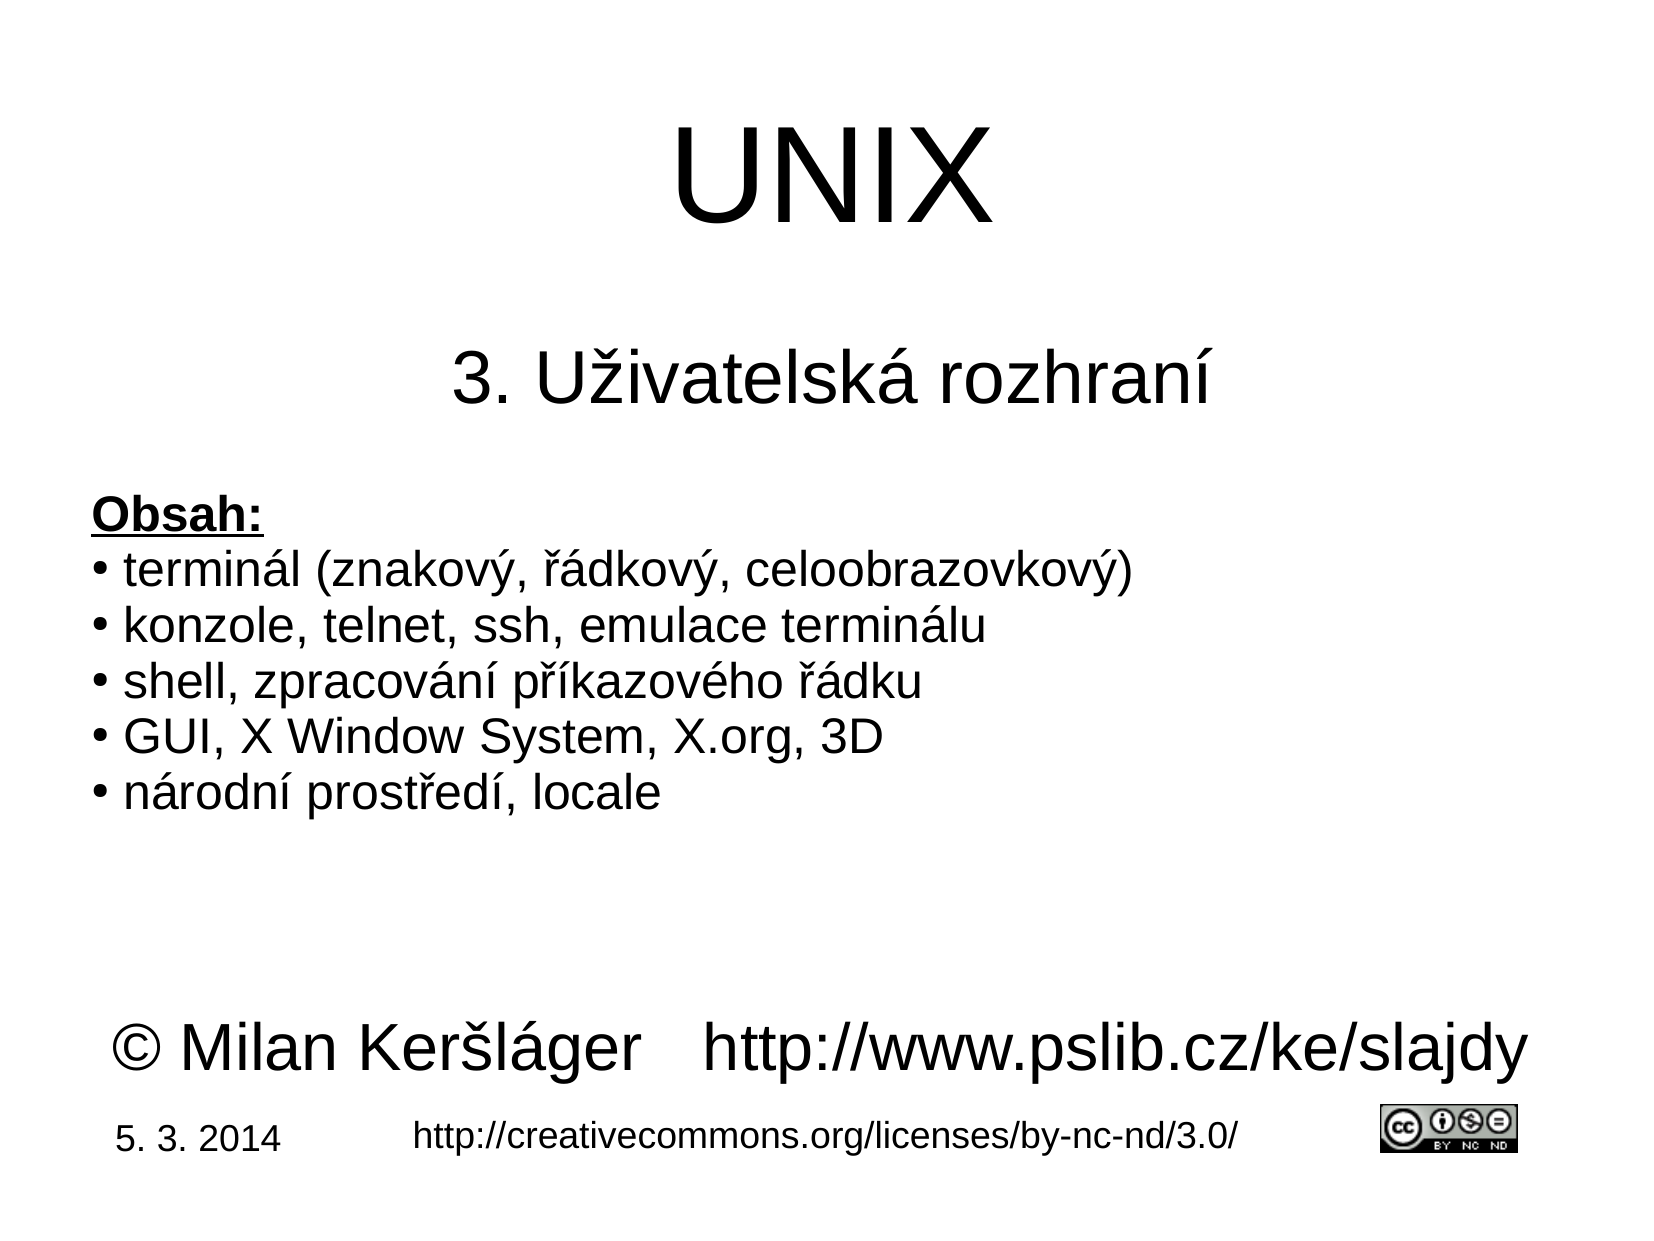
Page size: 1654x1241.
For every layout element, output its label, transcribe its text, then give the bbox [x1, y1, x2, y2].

text_box http://creativecommons.org/licenses/by-nc-nd/3.0/ [339, 1107, 1313, 1165]
picture [1380, 1104, 1518, 1153]
title UNIX 3. Uživatelská rozhraní [88, 56, 1577, 461]
text_box 5. 3. 2014 [100, 1110, 337, 1168]
text_box Obsah: terminál (znakový, řádkový, celoobrazovkový) konzole, telnet, ssh, emulace terminálu shell, zpracování příkazového řádku GUI, X Window System, X.org, 3D národní prostředí, locale [76, 478, 1583, 828]
list © Milan Keršláger http://www.pslib.cz/ke/slajdy [76, 1009, 1565, 1087]
